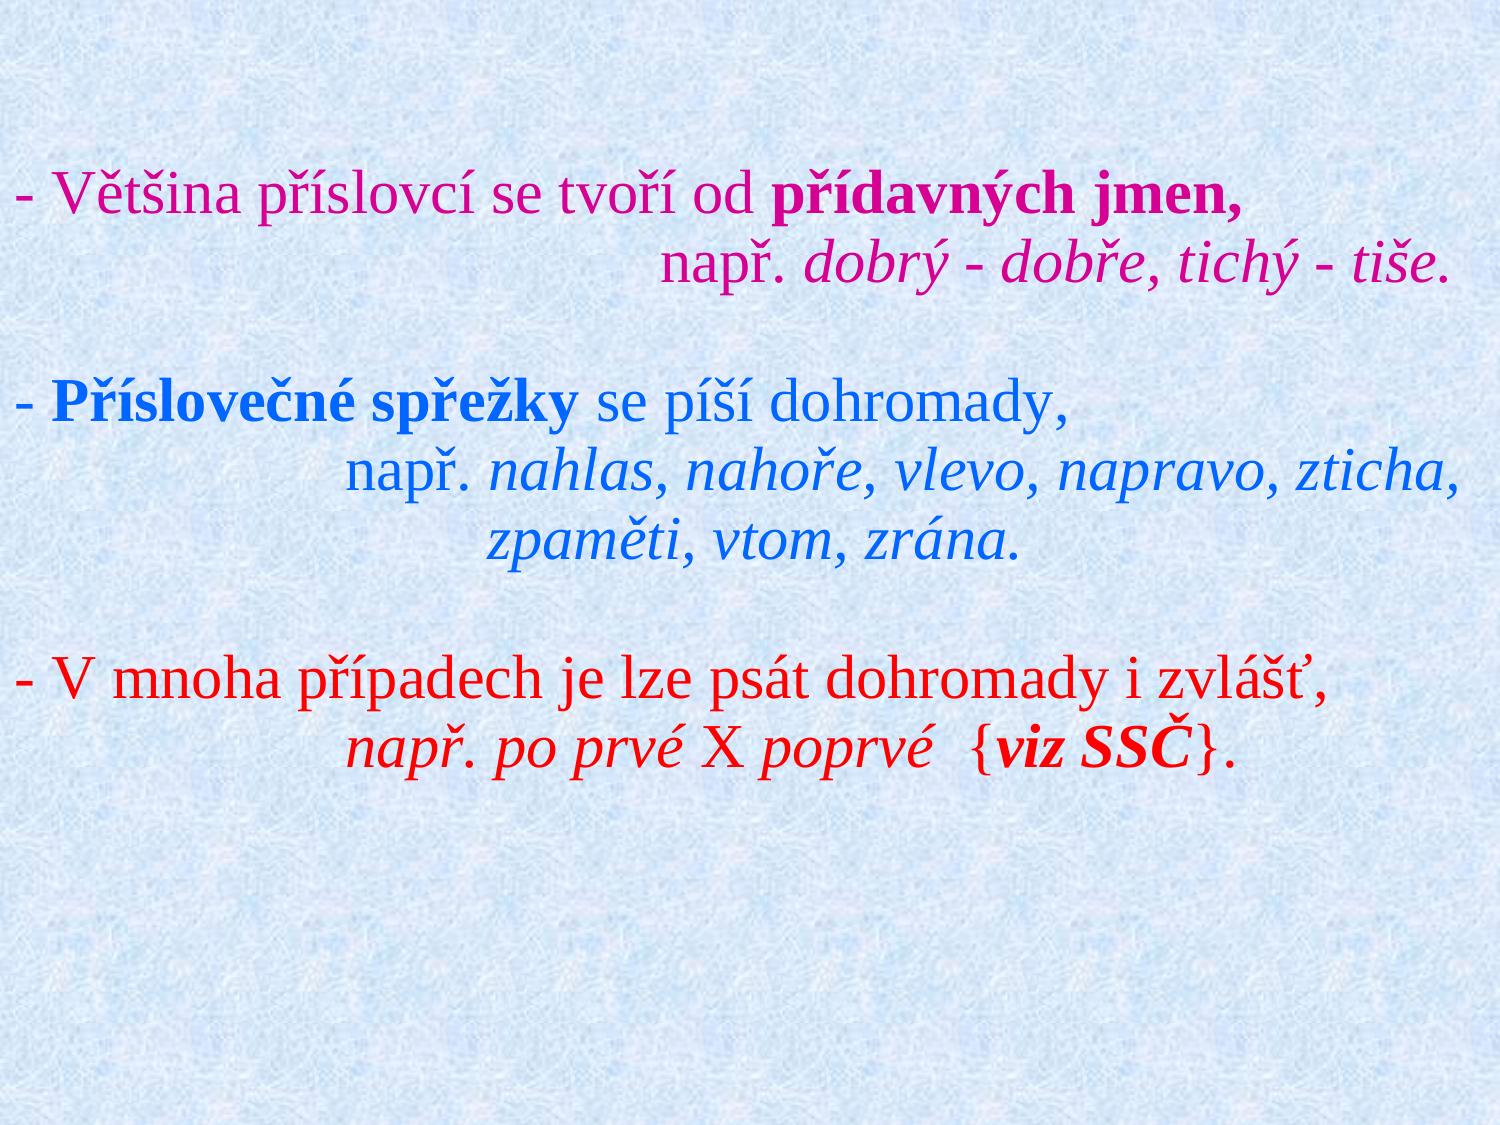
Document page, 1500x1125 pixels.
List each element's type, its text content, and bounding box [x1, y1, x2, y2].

text_box Většina příslovcí se tvoří od přídavných jmen, např. dobrý - dobře, tichý - tiše. Příslovečné spřežky se píší dohromady, např. nahlas, nahoře, vlevo, napravo, zticha, zpaměti, vtom, zrána. V mnoha případech je lze psát dohromady i zvlášť, např. po prvé X poprvé {viz SSČ}. [0, 149, 1500, 847]
